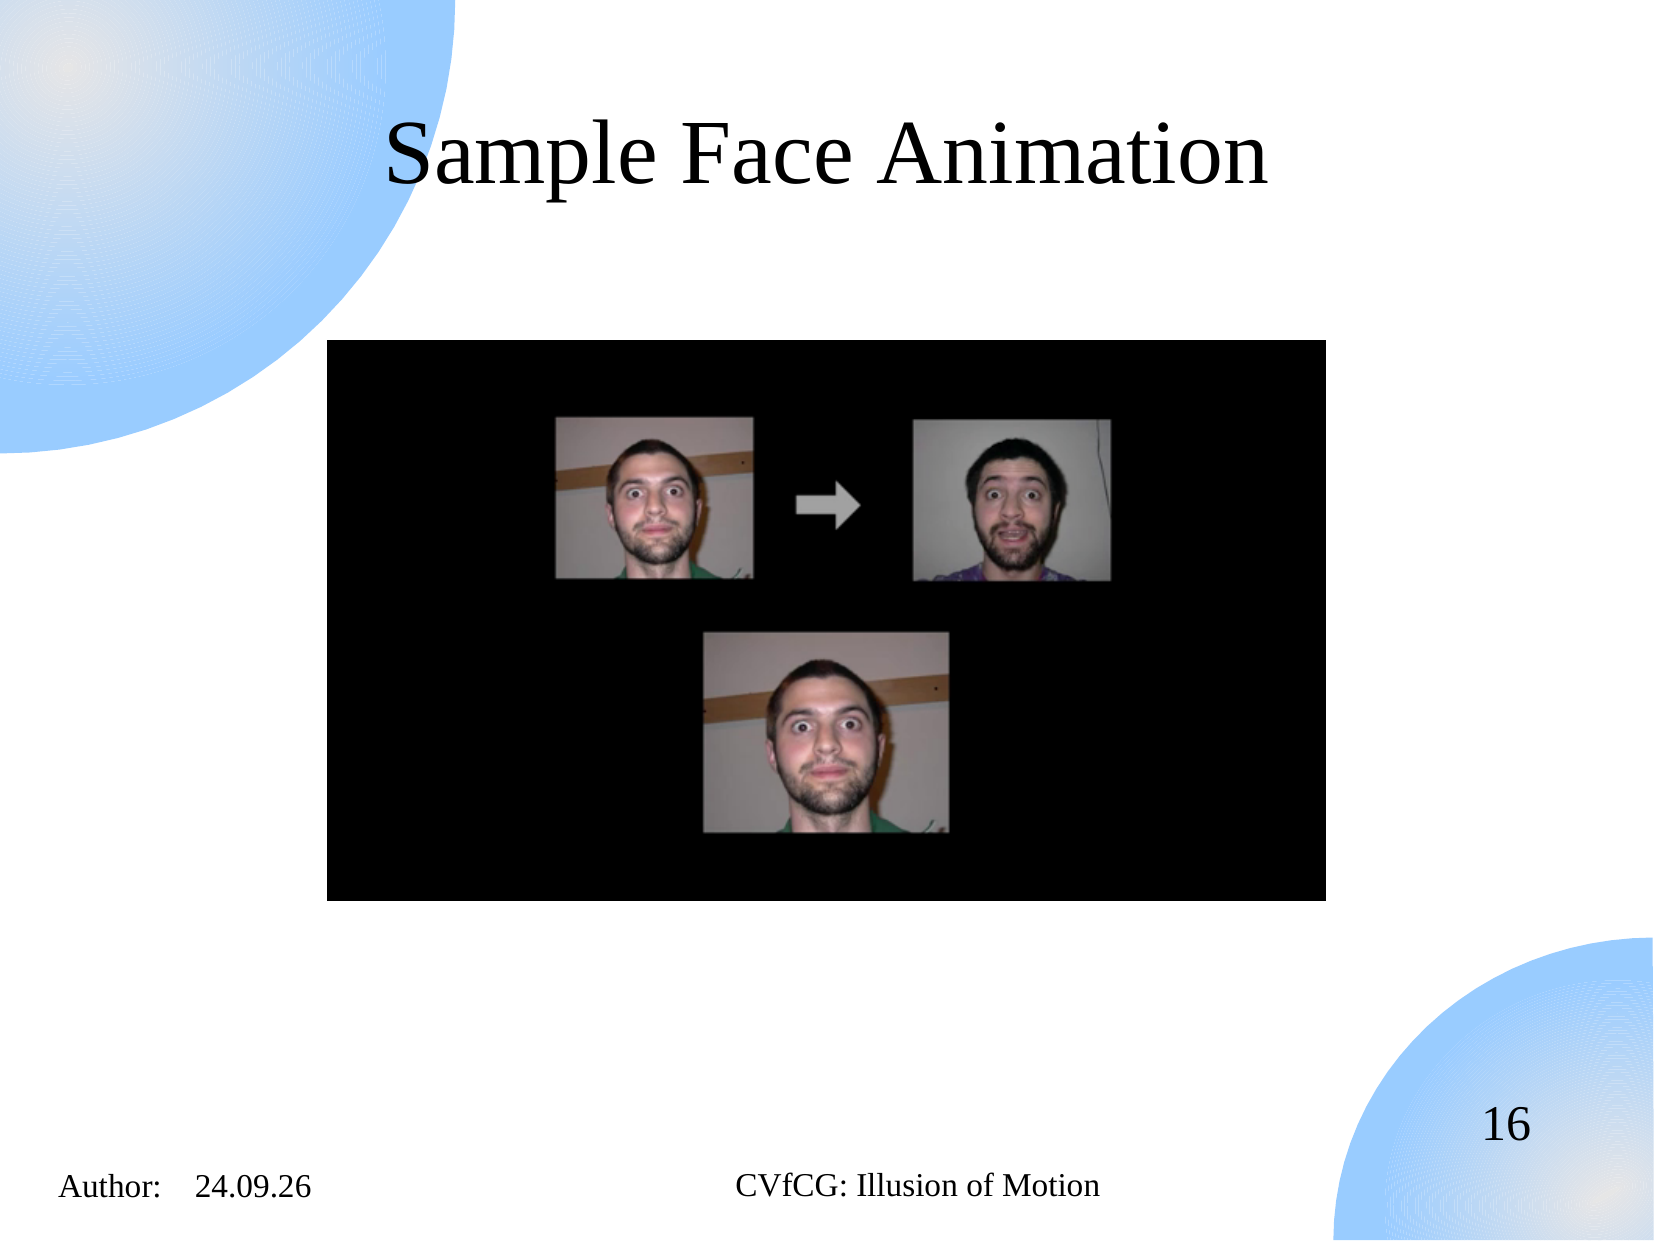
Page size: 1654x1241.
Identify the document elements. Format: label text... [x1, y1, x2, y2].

text_box [326, 339, 1327, 902]
title Sample Face Animation [82, 49, 1571, 257]
text_box CVfCG: Illusion of Motion [735, 1166, 1346, 1204]
text_box <number> [1401, 1095, 1611, 1152]
